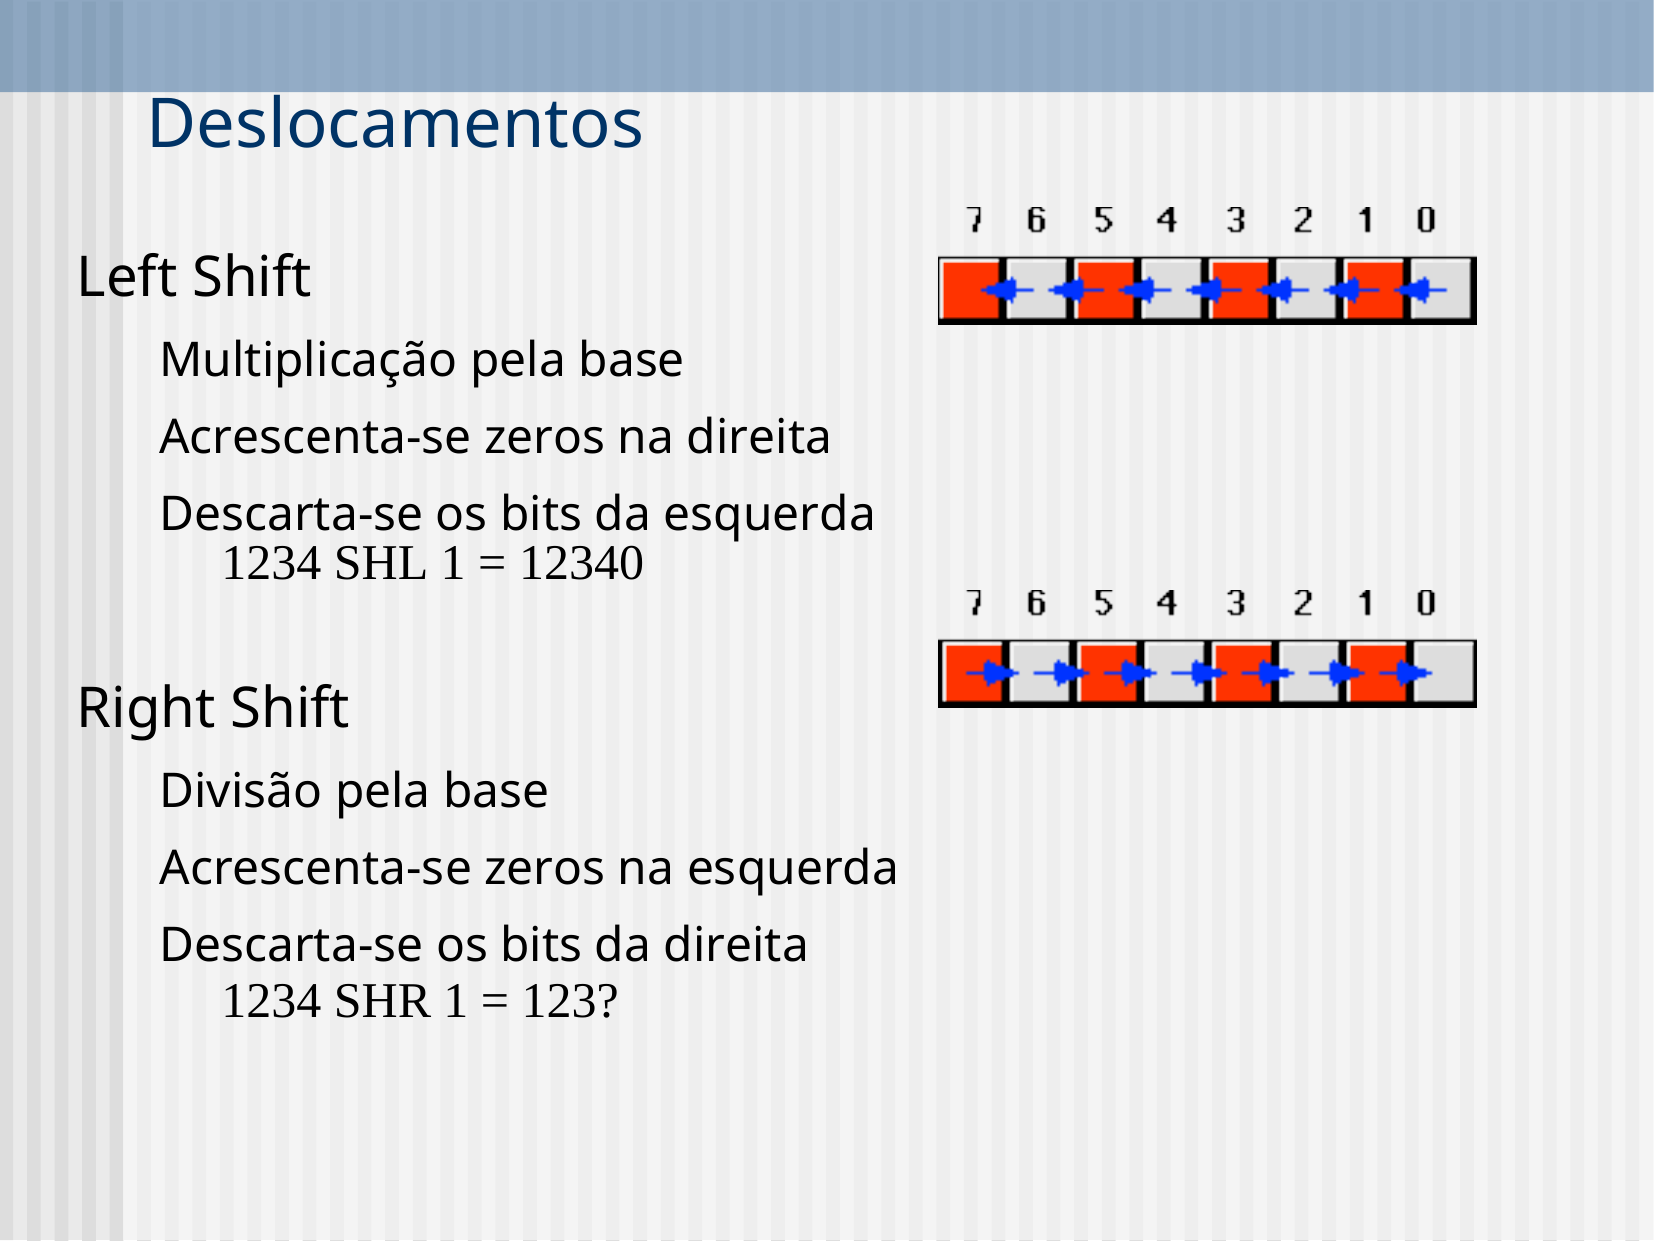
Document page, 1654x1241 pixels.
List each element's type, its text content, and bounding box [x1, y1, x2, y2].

title Deslocamentos [146, 36, 1536, 204]
picture [938, 590, 1477, 667]
text_box 1234 SHR 1 = 123? [206, 968, 768, 1040]
picture [938, 207, 1477, 325]
text_box 1234 SHL 1 = 12340 [206, 531, 768, 603]
list Right Shift Divisão pela base Acrescenta-se zeros na esquerda Descarta-se os bits da direita [76, 667, 1566, 946]
list Left Shift Multiplicação pela base Acrescenta-se zeros na direita Descarta-se os bits da esquerda [76, 236, 1565, 515]
